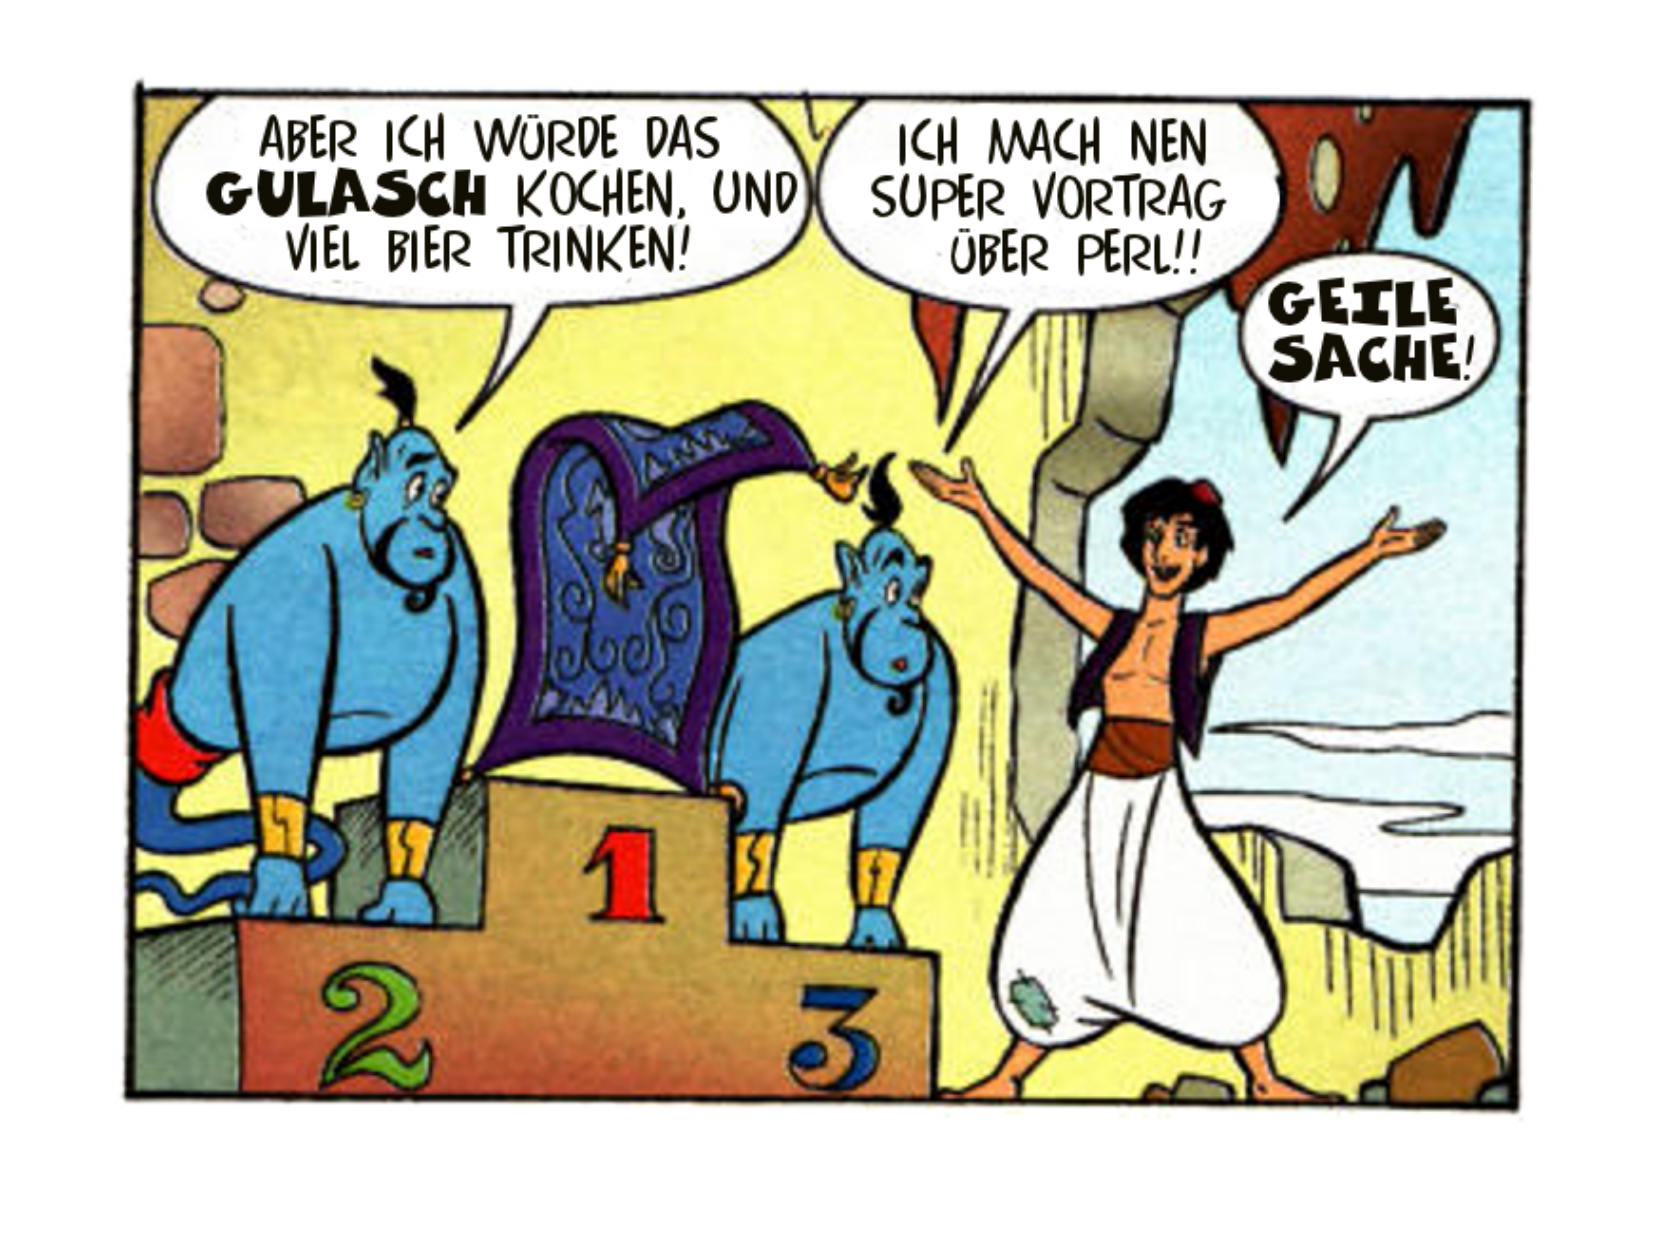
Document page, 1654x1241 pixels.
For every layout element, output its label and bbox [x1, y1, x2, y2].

picture [87, 58, 1569, 1152]
